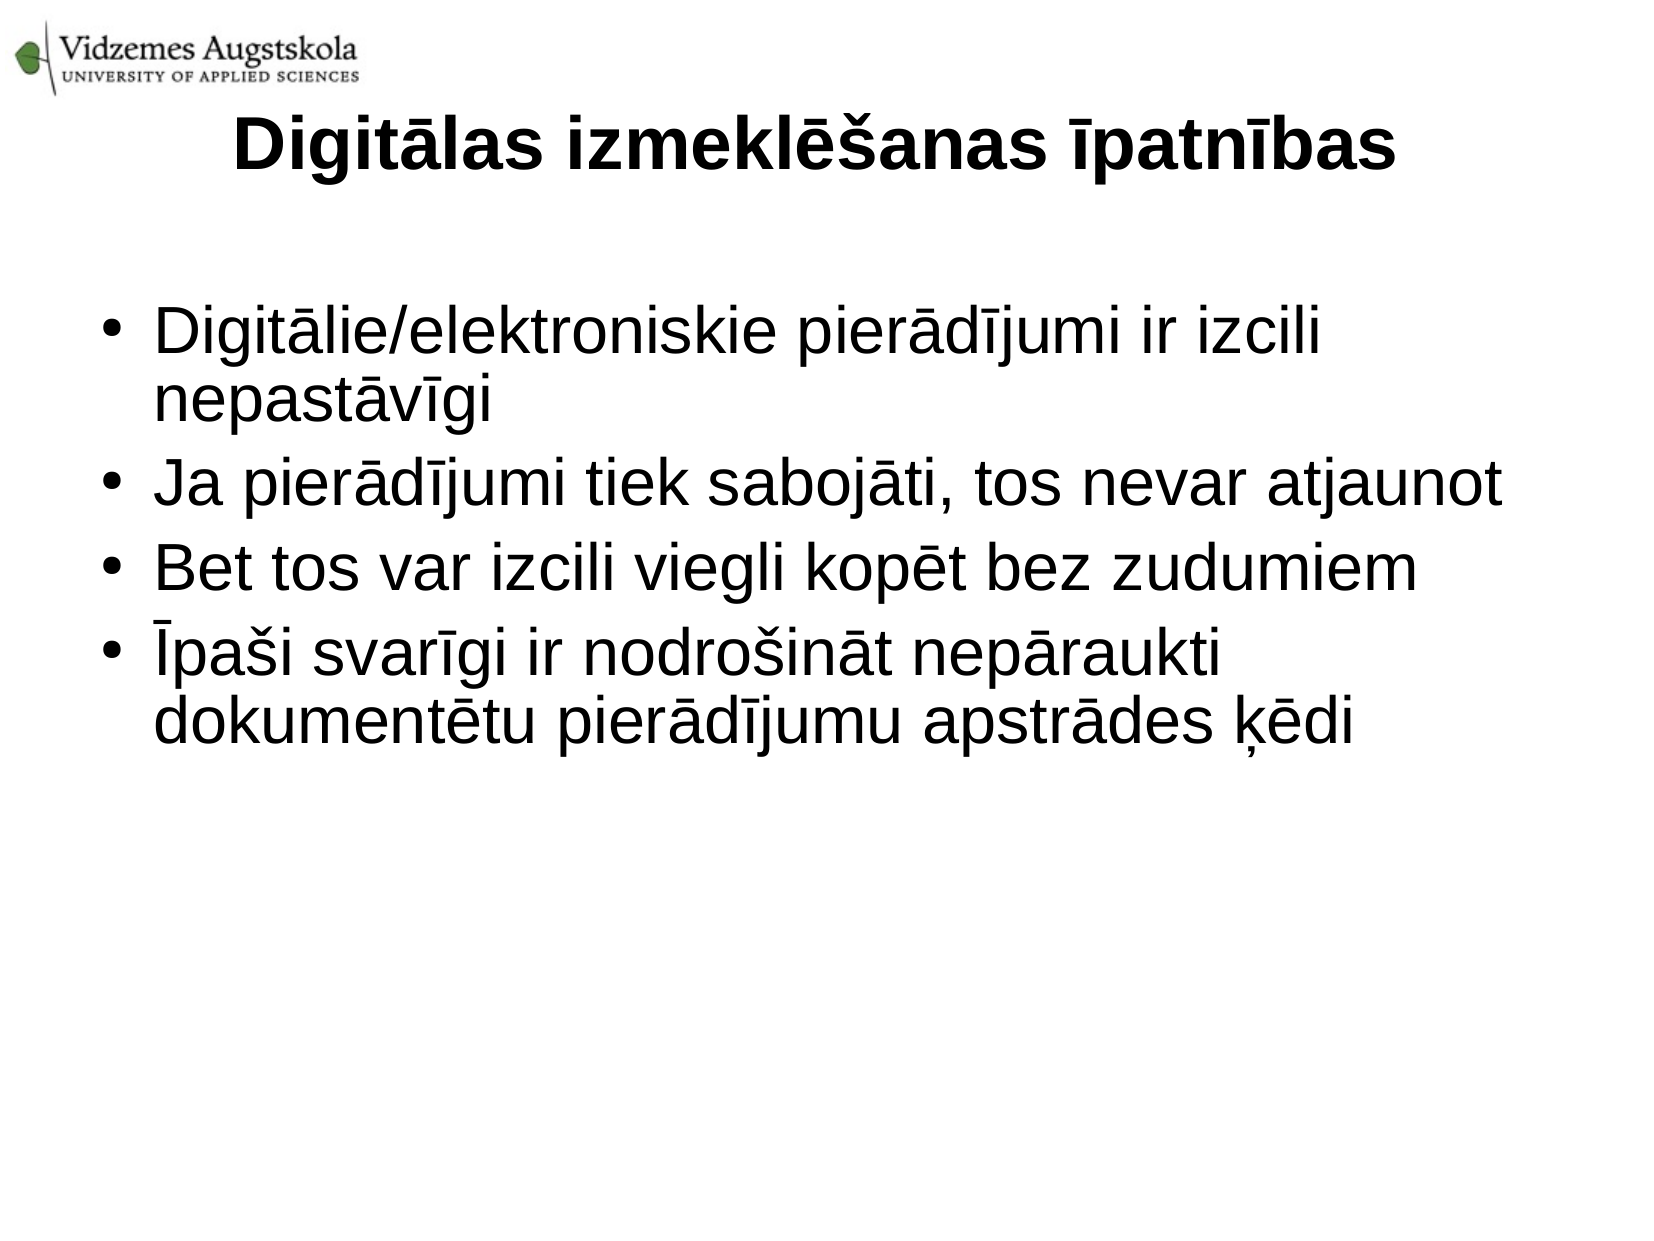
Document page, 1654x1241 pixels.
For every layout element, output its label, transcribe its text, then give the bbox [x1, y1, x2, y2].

title Digitālas izmeklēšanas īpatnības [94, 103, 1512, 188]
picture [5, 2, 368, 113]
list Digitālie/elektroniskie pierādījumi ir izcili nepastāvīgi Ja pierādījumi tiek sabojāti, tos nevar atjaunot Bet tos var izcili viegli kopēt bez zudumiem Īpaši svarīgi ir nodrošināt nepāraukti dokumentētu pierādījumu apstrādes ķēdi [82, 295, 1569, 1107]
